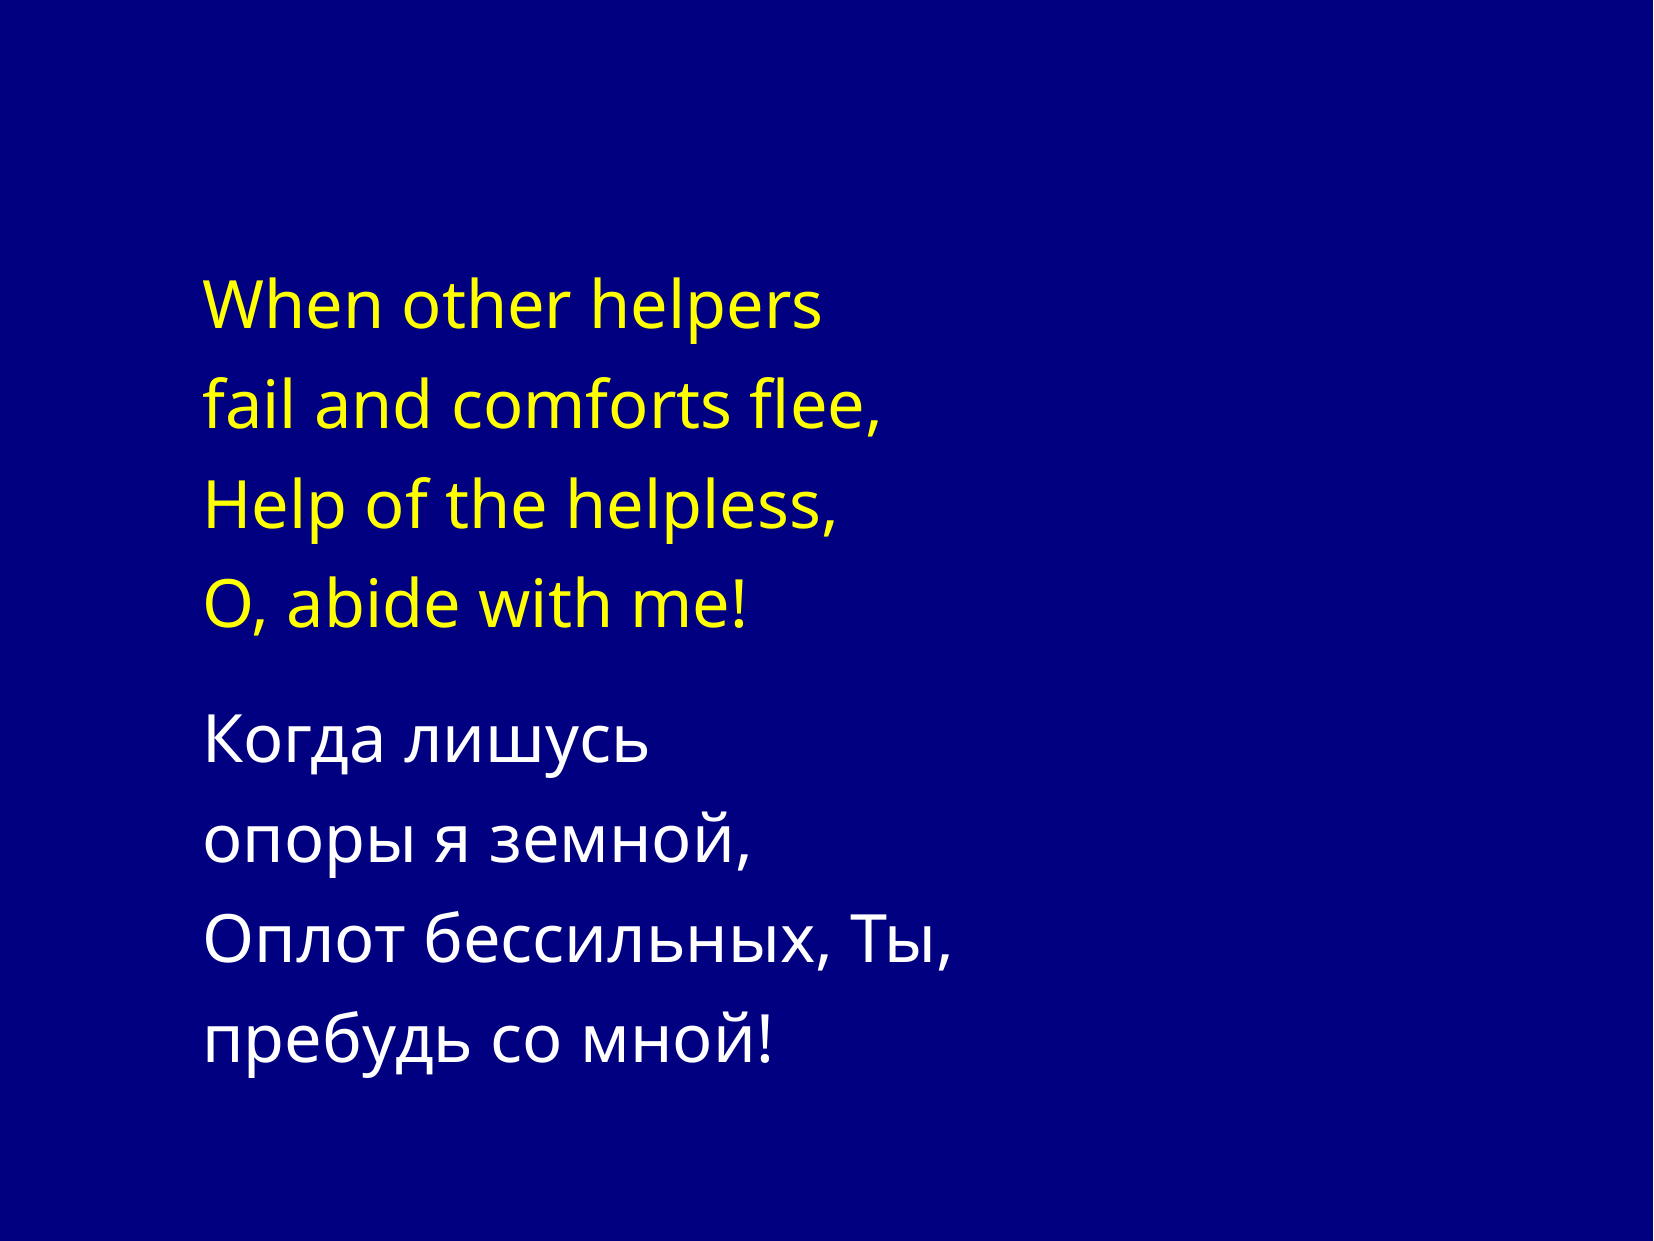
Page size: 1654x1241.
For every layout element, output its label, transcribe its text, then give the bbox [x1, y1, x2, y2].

text_box When other helpers fail and comforts flee, Help of the helpless, O, abide with me! [75, 150, 1576, 638]
text_box Когда лишусь опоры я земной, Оплот бессильных, Ты, пребудь со мной! [75, 675, 1576, 1163]
